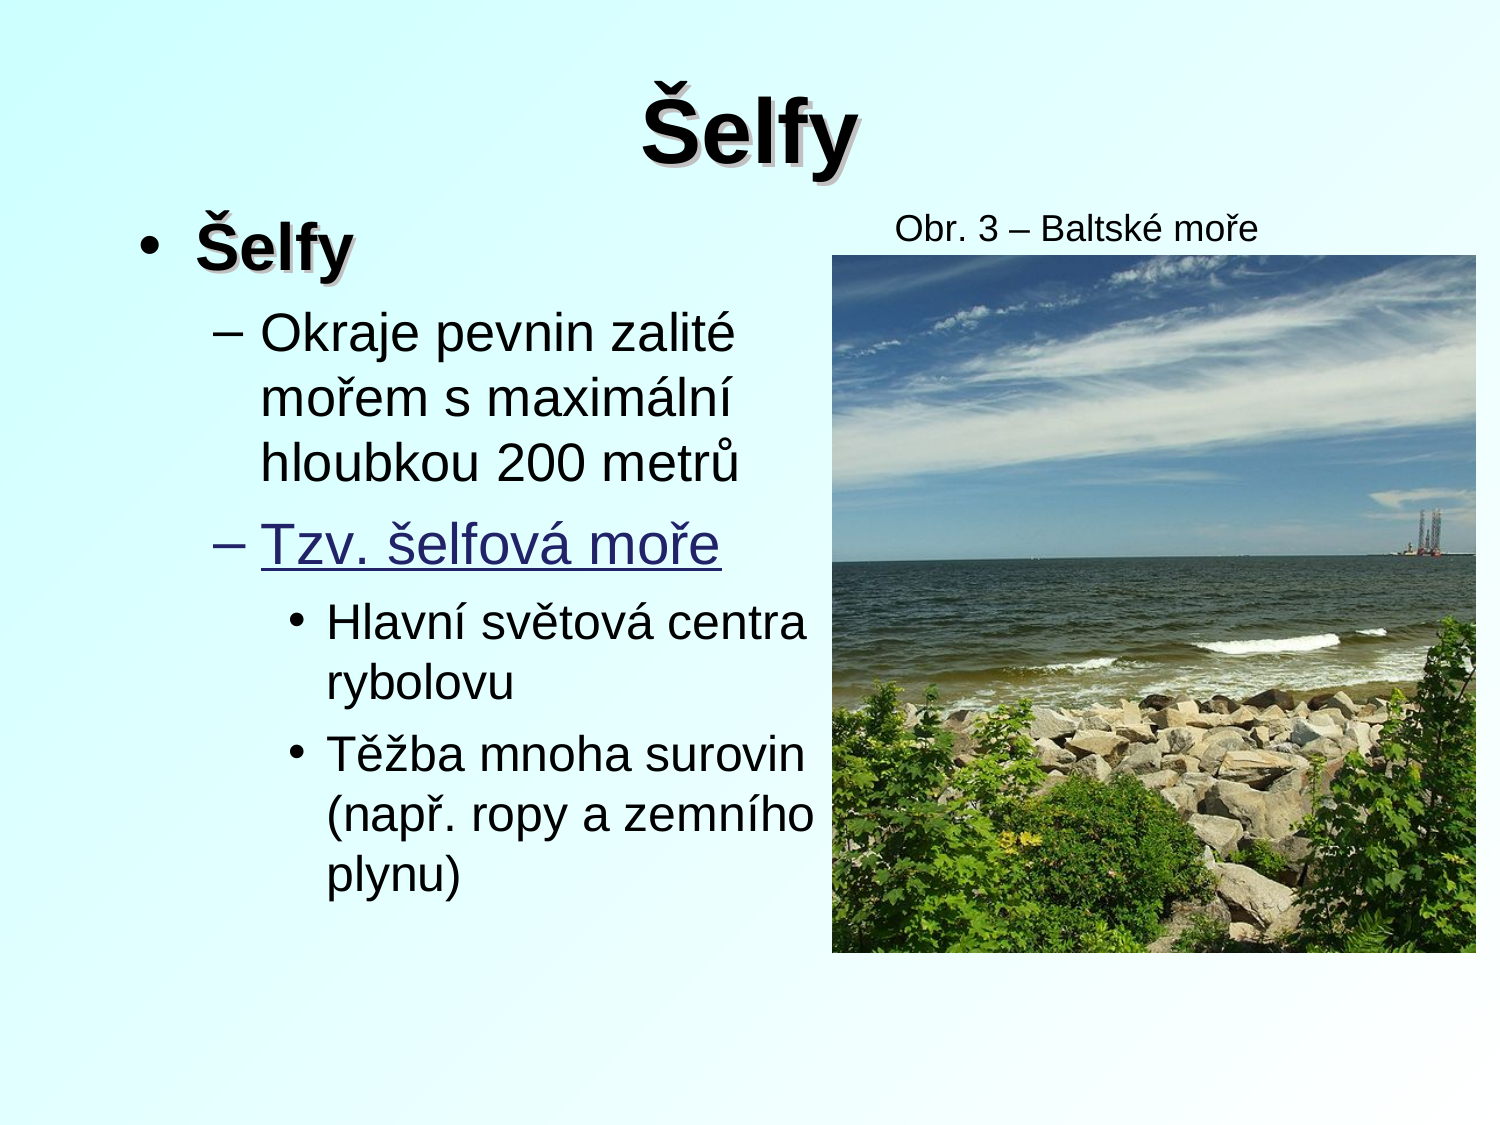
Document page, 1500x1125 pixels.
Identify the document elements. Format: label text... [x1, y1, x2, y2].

list Šelfy Okraje pevnin zalité mořem s maximální hloubkou 200 metrů Tzv. šelfová moře Hlavní světová centra rybolovu Těžba mnoha surovin (např. ropy a zemního plynu) [123, 196, 857, 941]
title Šelfy [75, 45, 1426, 209]
picture [832, 255, 1476, 953]
text_box Obr. 3 – Baltské moře [879, 196, 1388, 255]
